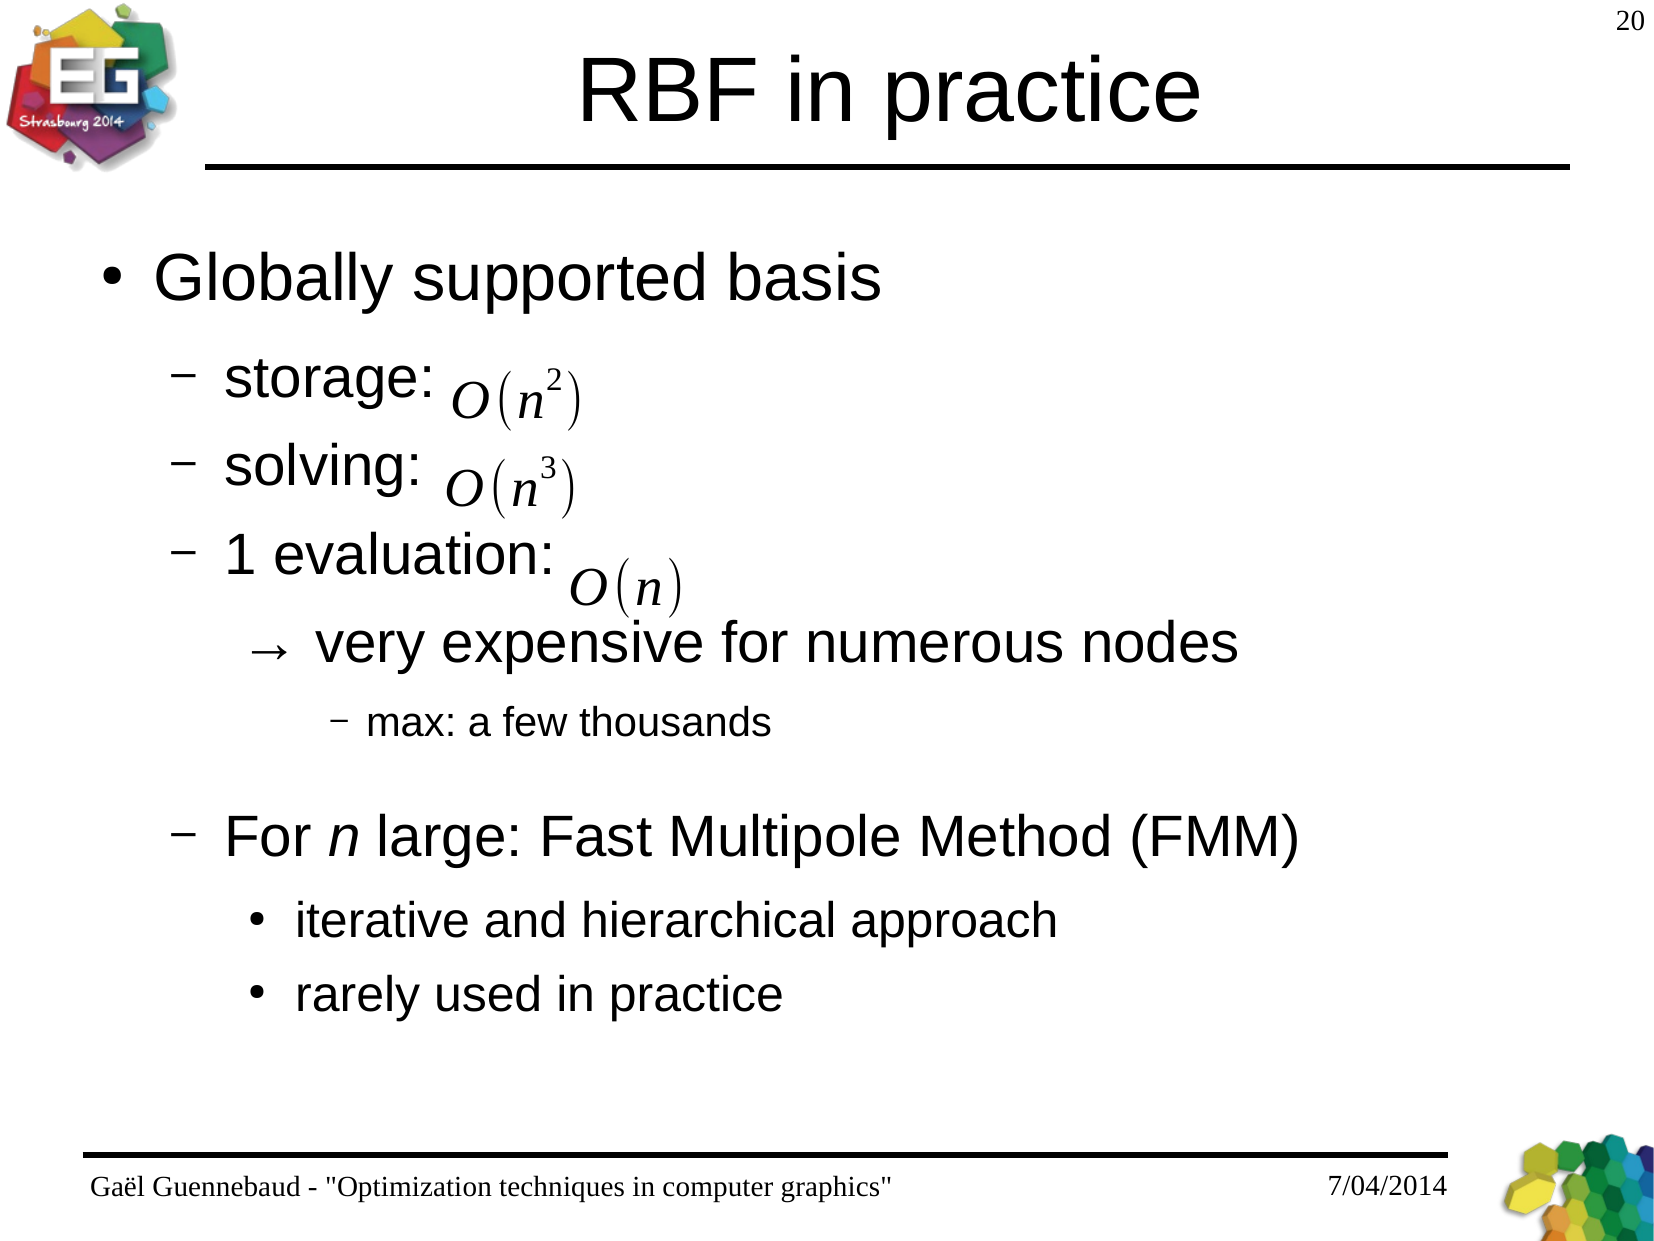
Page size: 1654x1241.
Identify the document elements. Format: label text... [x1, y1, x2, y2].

picture [1499, 1128, 1654, 1241]
chart [562, 555, 692, 622]
chart [444, 360, 591, 434]
chart [438, 449, 585, 522]
title RBF in practice [210, 31, 1571, 148]
list Globally supported basis storage: solving: 1 evaluation: → very expensive for numerous nodes max: a few thousands For n large: Fast Multipole Method (FMM) iterative and hierarchical approach rarely used in practice [82, 240, 1571, 1126]
picture [0, 0, 180, 180]
